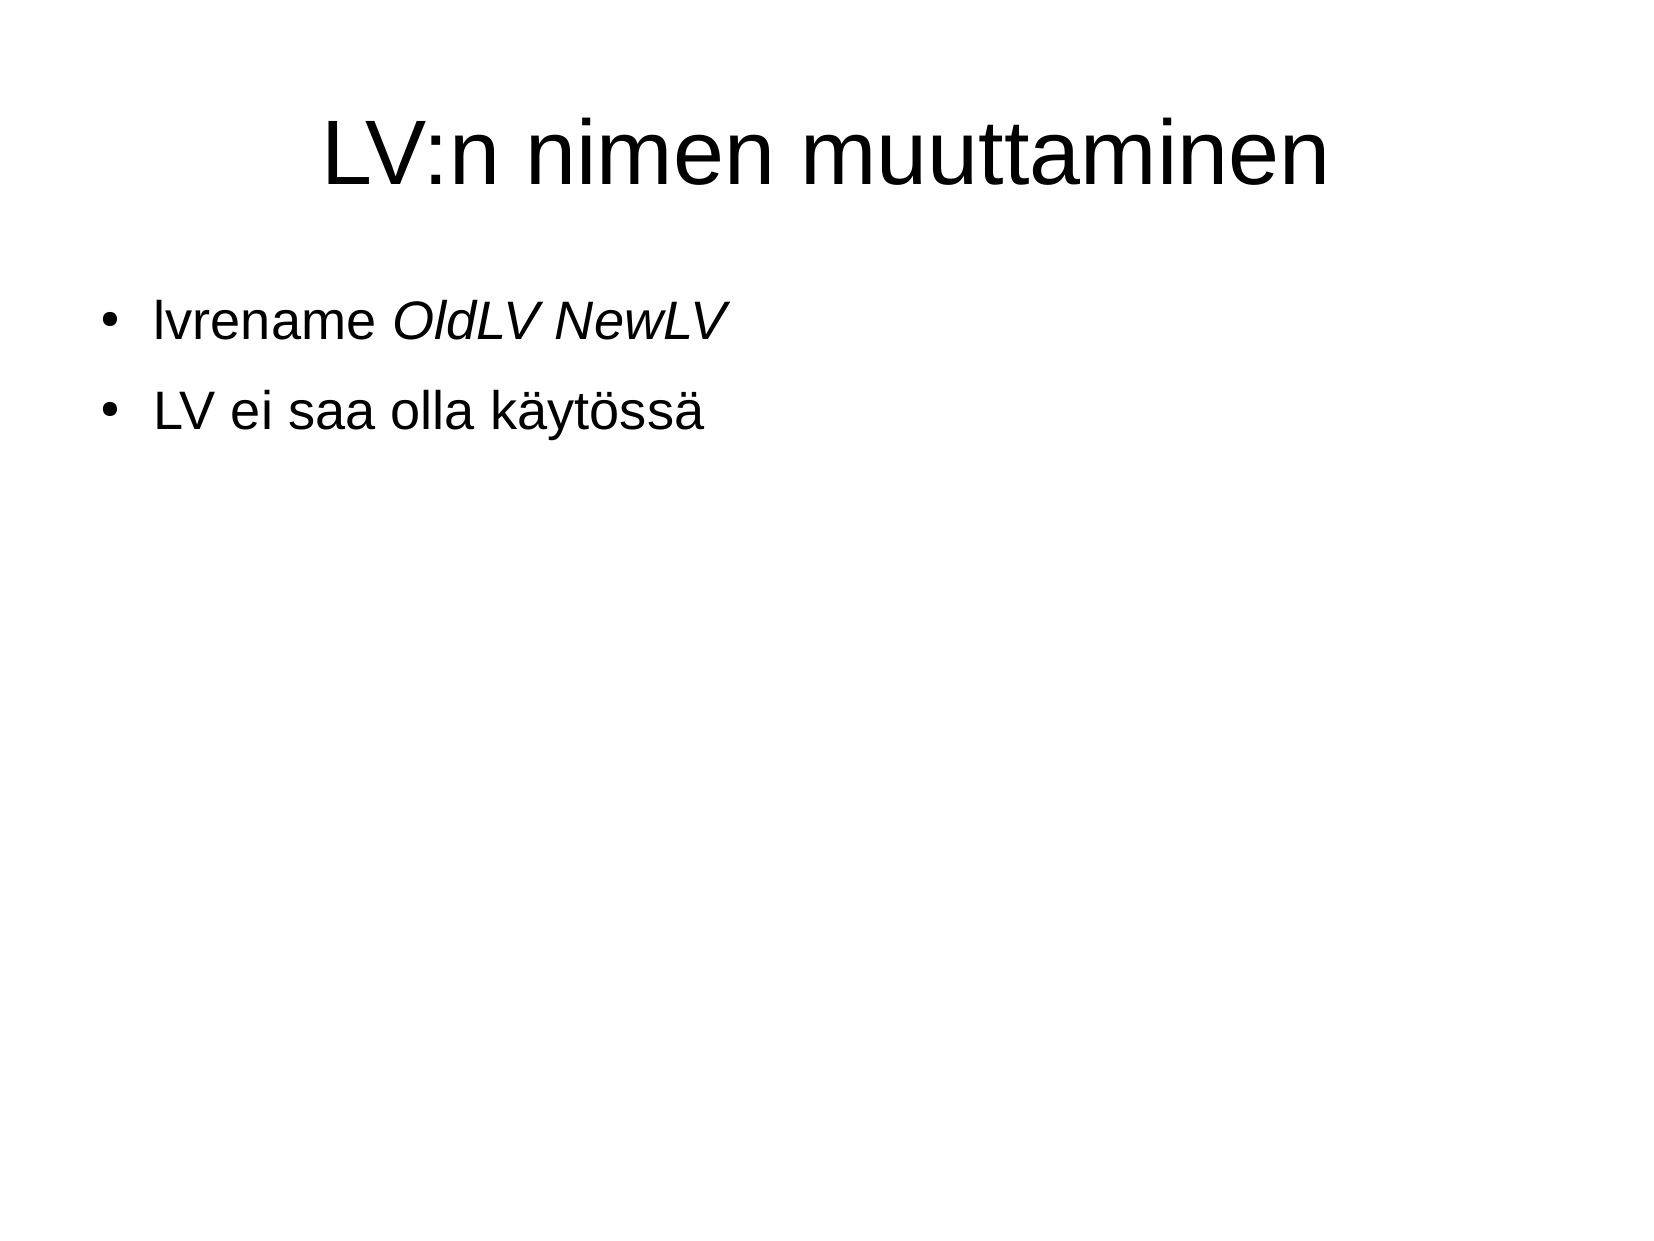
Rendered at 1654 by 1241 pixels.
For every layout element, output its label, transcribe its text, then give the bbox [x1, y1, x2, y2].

list lvrename OldLV NewLV LV ei saa olla käytössä [82, 290, 1571, 1010]
title LV:n nimen muuttaminen [82, 49, 1571, 257]
